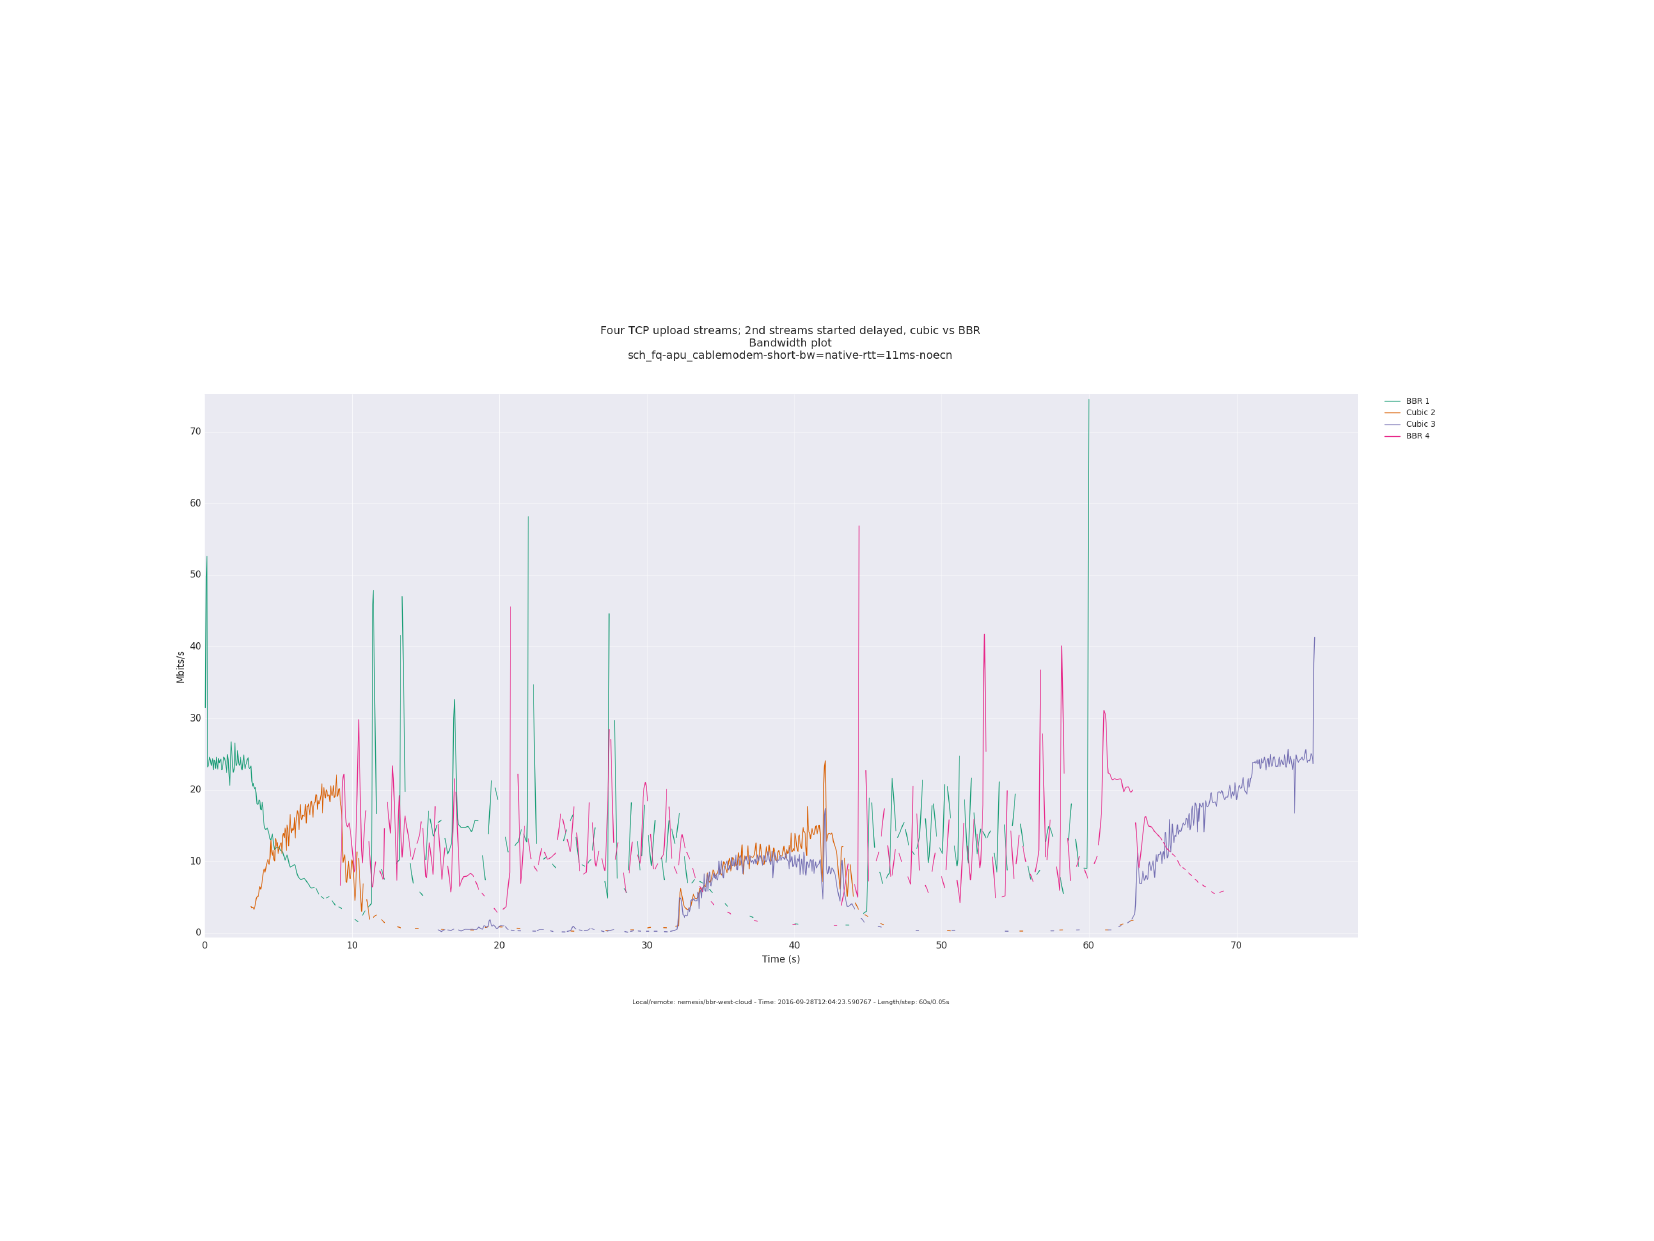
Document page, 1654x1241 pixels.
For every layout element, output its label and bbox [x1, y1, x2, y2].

picture [9, 326, 1571, 1006]
